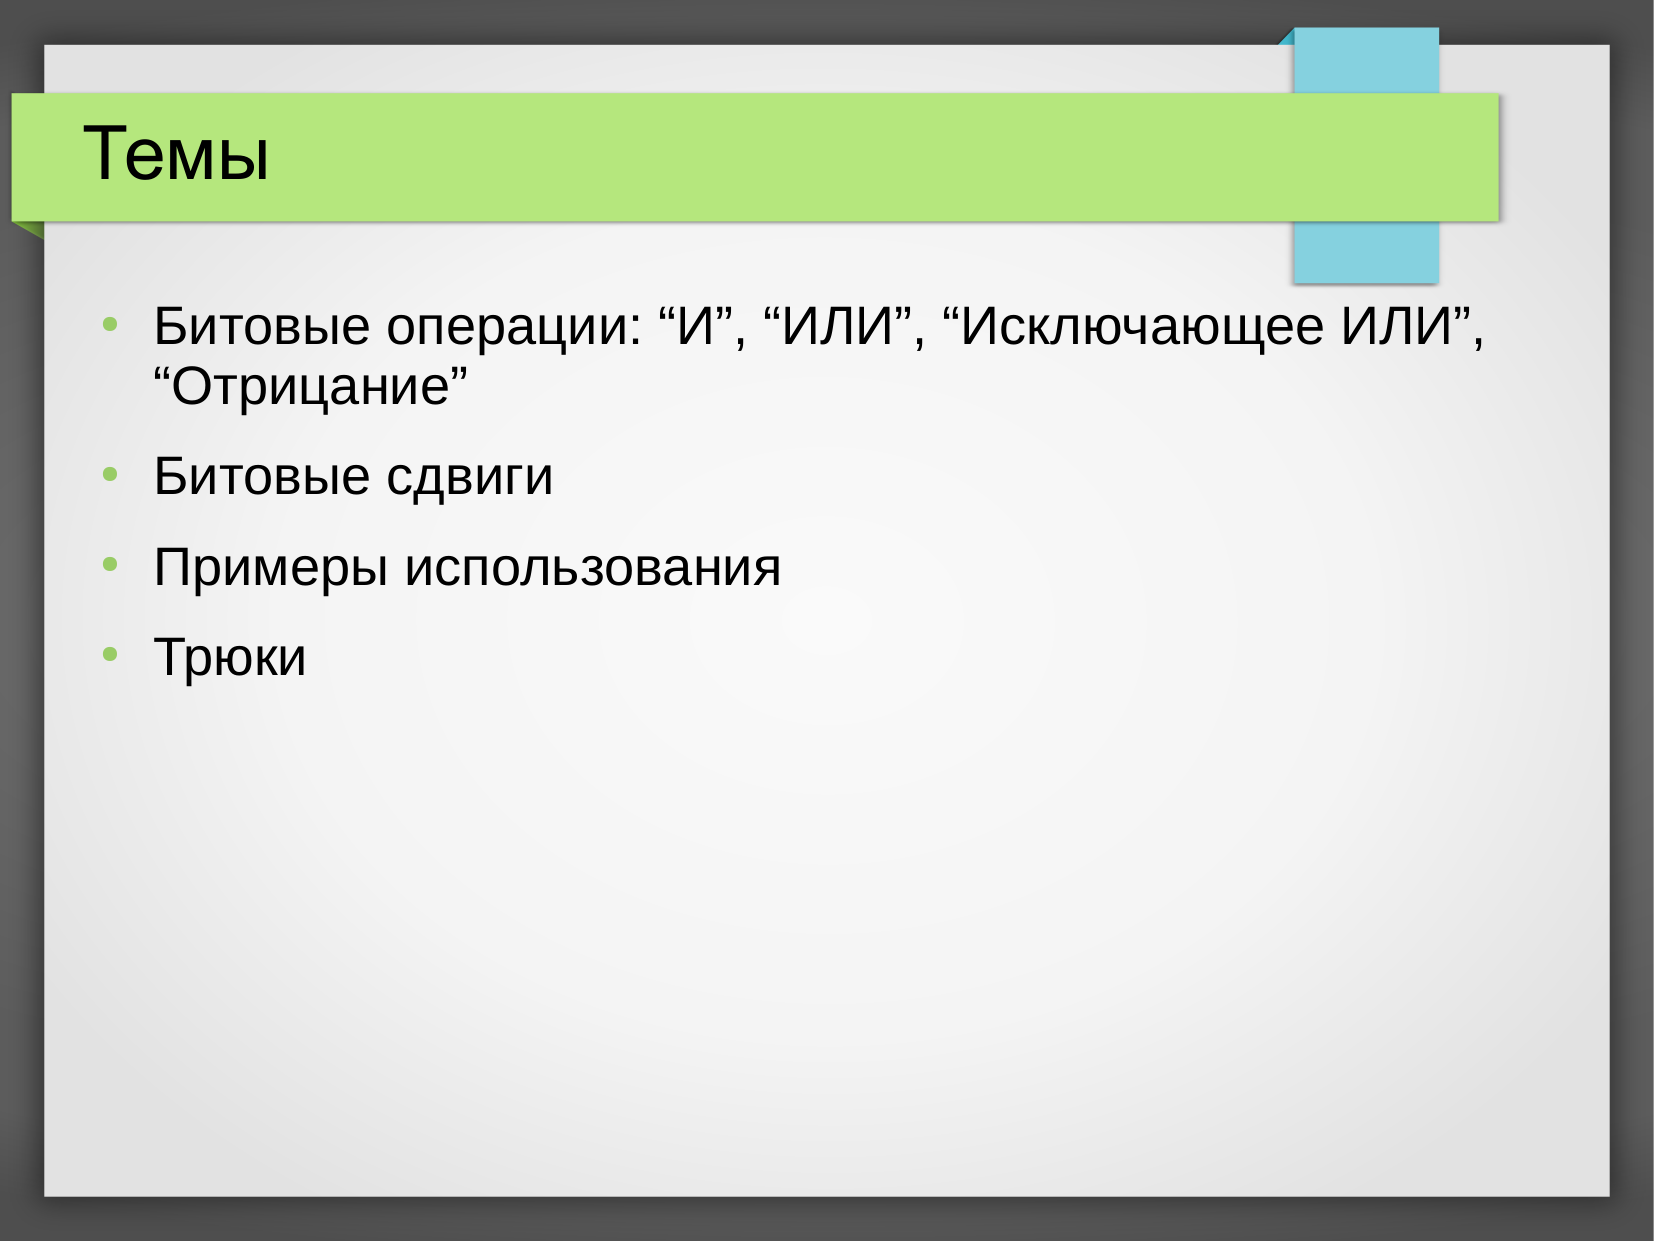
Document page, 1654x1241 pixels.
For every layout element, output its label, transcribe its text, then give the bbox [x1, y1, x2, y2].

title Темы [82, 94, 1264, 213]
picture [0, 0, 1654, 1241]
list Битовые операции: “И”, “ИЛИ”, “Исключающее ИЛИ”, “Отрицание” Битовые сдвиги Примеры использования Трюки [82, 295, 1571, 1015]
